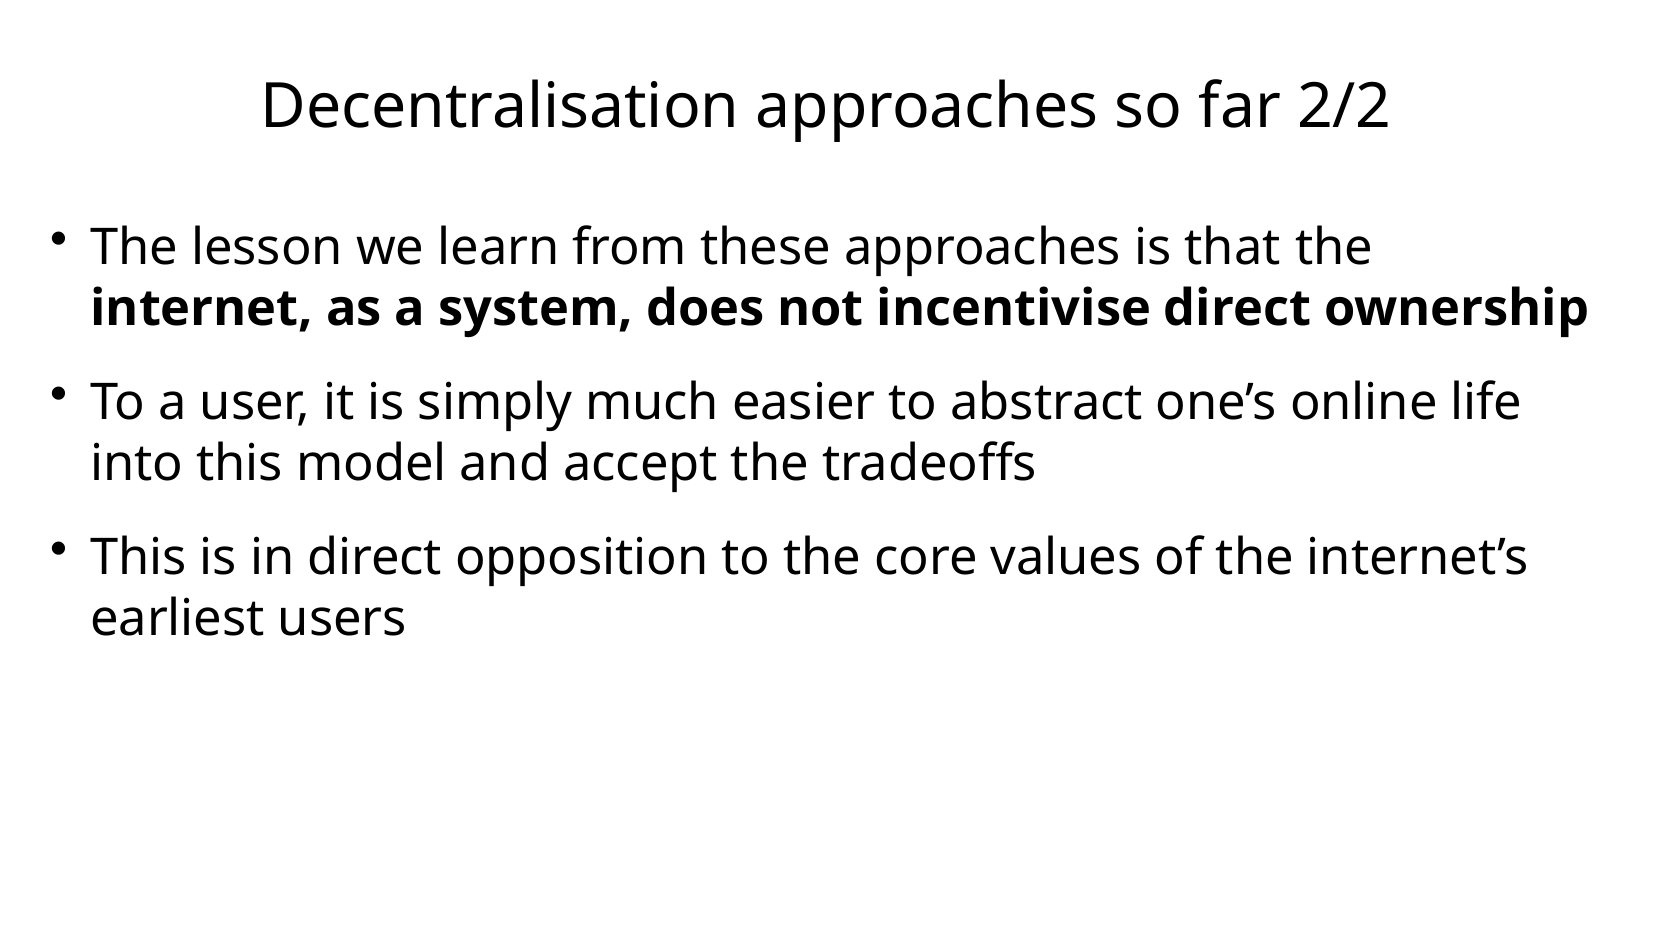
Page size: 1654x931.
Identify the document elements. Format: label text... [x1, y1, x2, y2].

text_box The lesson we learn from these approaches is that the internet, as a system, does not incentivise direct ownership To a user, it is simply much easier to abstract one’s online life into this model and accept the tradeoffs This is in direct opposition to the core values of the internet’s earliest users [41, 205, 1612, 660]
title Decentralisation approaches so far 2/2 [0, 0, 1654, 206]
